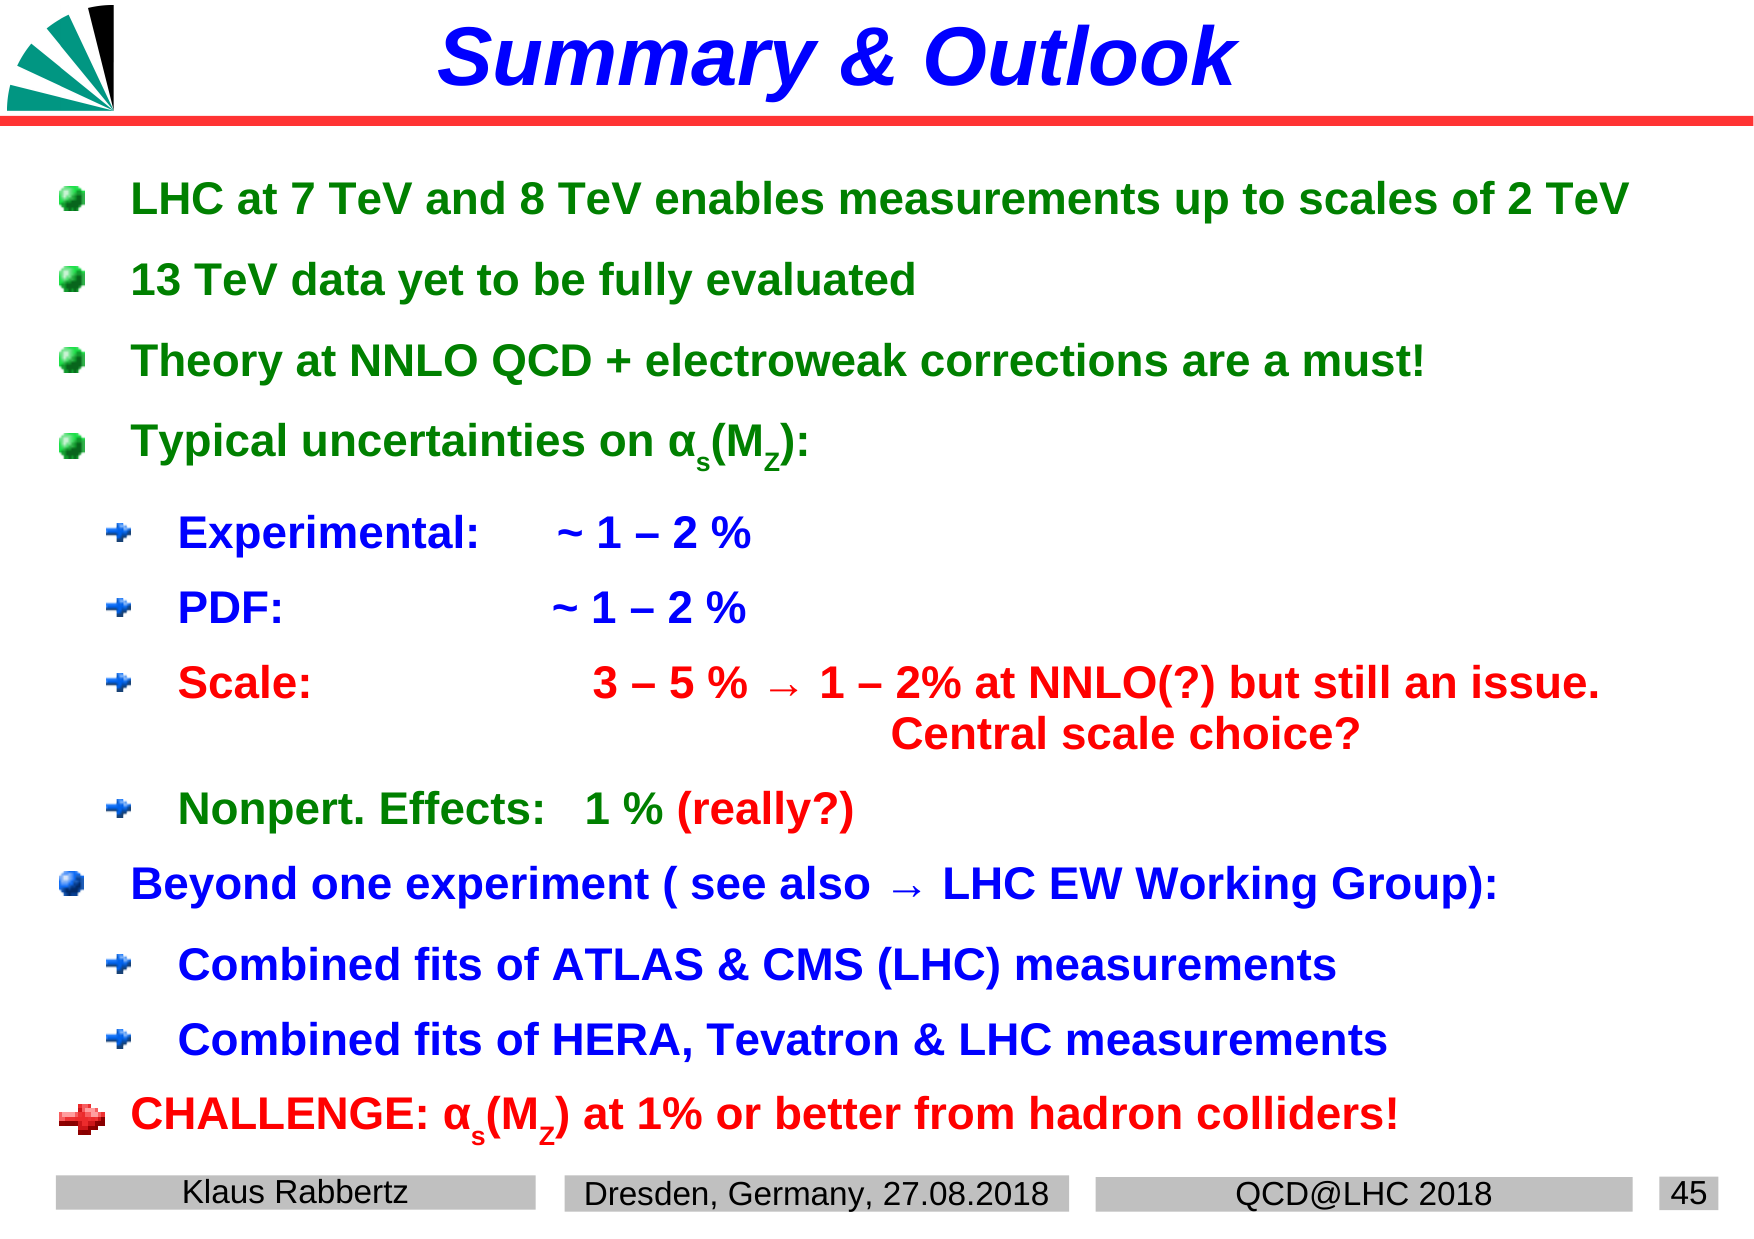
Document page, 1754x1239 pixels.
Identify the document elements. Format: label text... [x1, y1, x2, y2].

title Summary & Outlook [129, 0, 1545, 114]
picture [7, 5, 114, 112]
list LHC at 7 TeV and 8 TeV enables measurements up to scales of 2 TeV 13 TeV data yet to be fully evaluated Theory at NNLO QCD + electroweak corrections are a must! Typical uncertainties on αs(MZ): Experimental: ~ 1 – 2 % PDF: ~ 1 – 2 % Scale: 3 – 5 % → 1 – 2% at NNLO(?) but still an issue. Central scale choice? Nonpert. Effects: 1 % (really?) Beyond one experiment ( see also → LHC EW Working Group): Combined fits of ATLAS & CMS (LHC) measurements Combined fits of HERA, Tevatron & LHC measurements CHALLENGE: αs(MZ) at 1% or better from hadron colliders! [47, 172, 1731, 1151]
